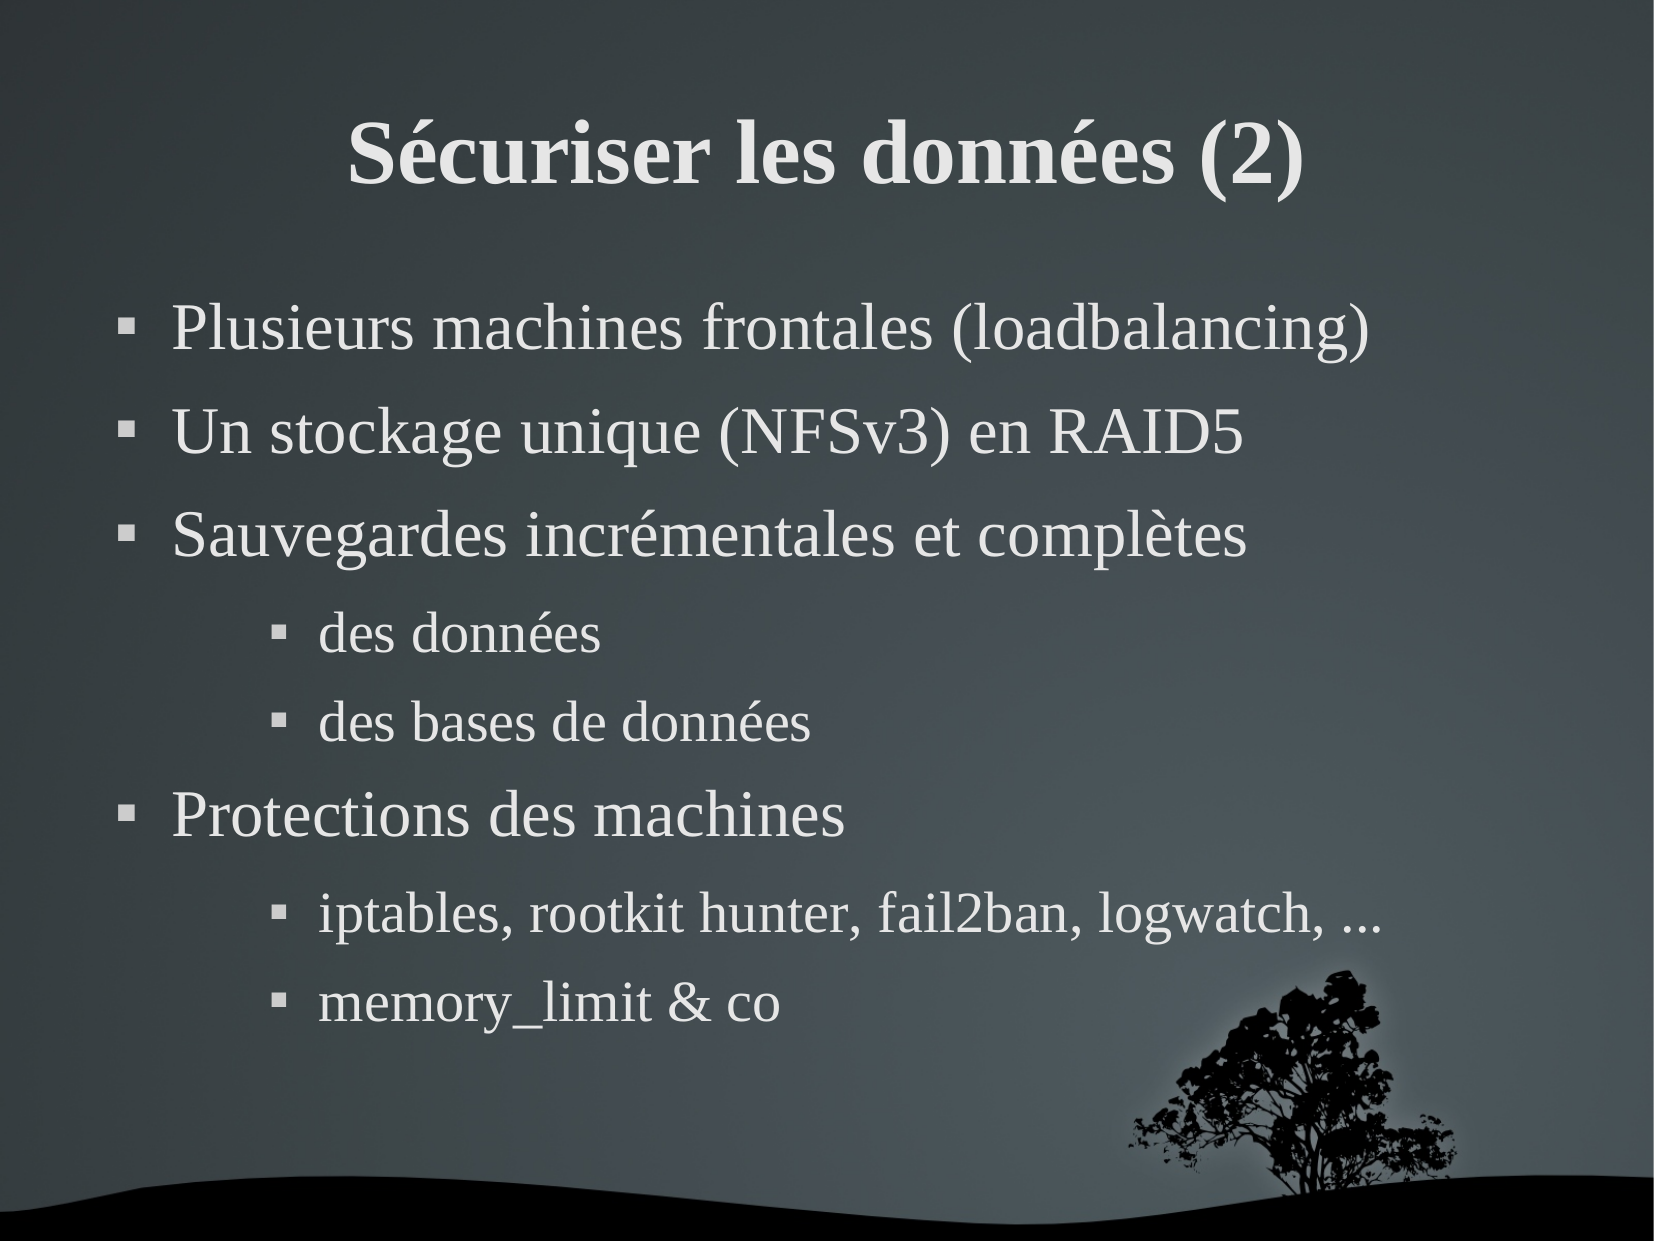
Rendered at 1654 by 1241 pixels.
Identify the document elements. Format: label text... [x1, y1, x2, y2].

picture [0, 0, 1654, 1241]
list Plusieurs machines frontales (loadbalancing) Un stockage unique (NFSv3) en RAID5 Sauvegardes incrémentales et complètes des données des bases de données Protections des machines iptables, rootkit hunter, fail2ban, logwatch, ... memory_limit & co [82, 290, 1571, 1109]
title Sécuriser les données (2) [82, 49, 1571, 257]
